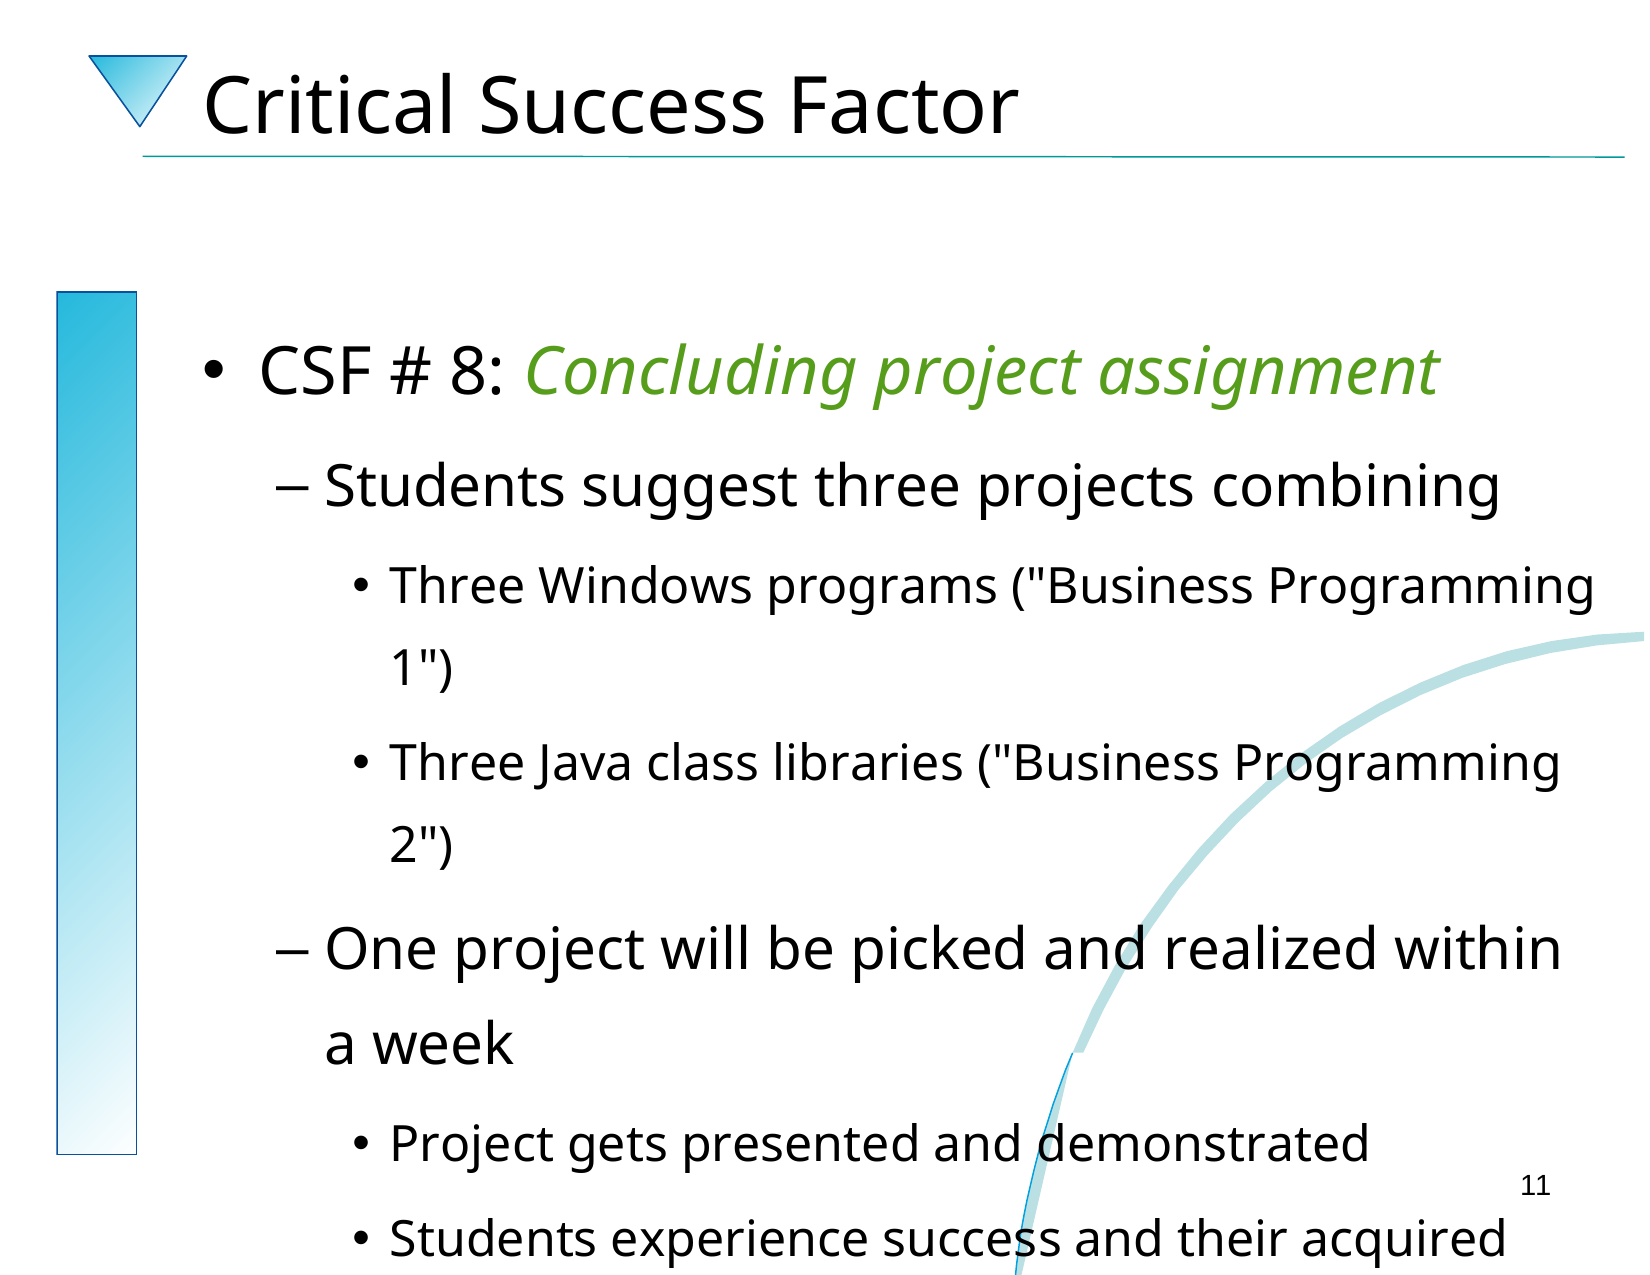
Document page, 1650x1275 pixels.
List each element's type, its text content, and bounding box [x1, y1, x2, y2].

title Critical Success Factor [187, 46, 1617, 268]
list CSF # 8: Concluding project assignment Students suggest three projects combining Three Windows programs ("Business Programming 1") Three Java class libraries ("Business Programming 2") One project will be picked and realized within a week Project gets presented and demonstrated Students experience success and their acquired skills [187, 297, 1617, 1158]
